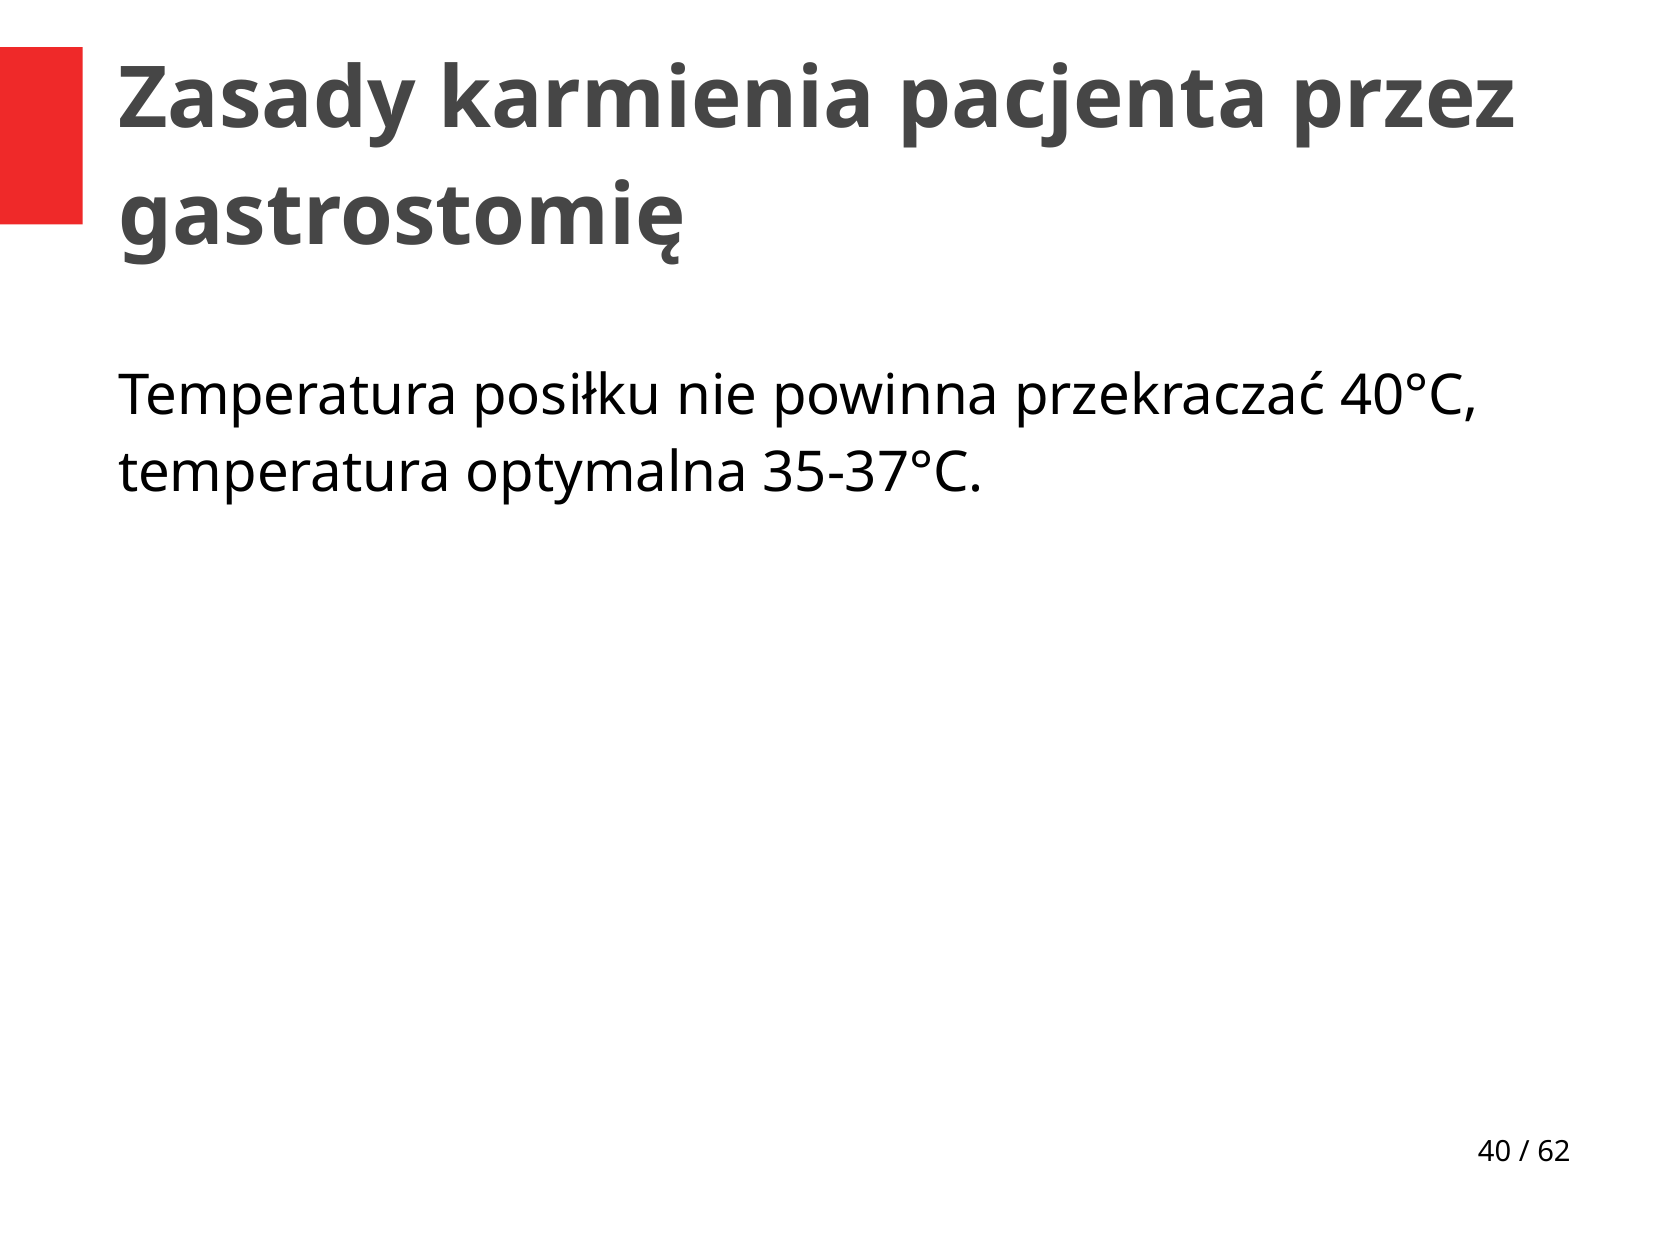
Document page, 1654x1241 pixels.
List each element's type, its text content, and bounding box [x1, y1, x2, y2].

title Zasady karmienia pacjenta przez gastrostomię [118, 21, 1571, 285]
list Temperatura posiłku nie powinna przekraczać 40°C, temperatura optymalna 35-37°C. [118, 354, 1536, 1074]
